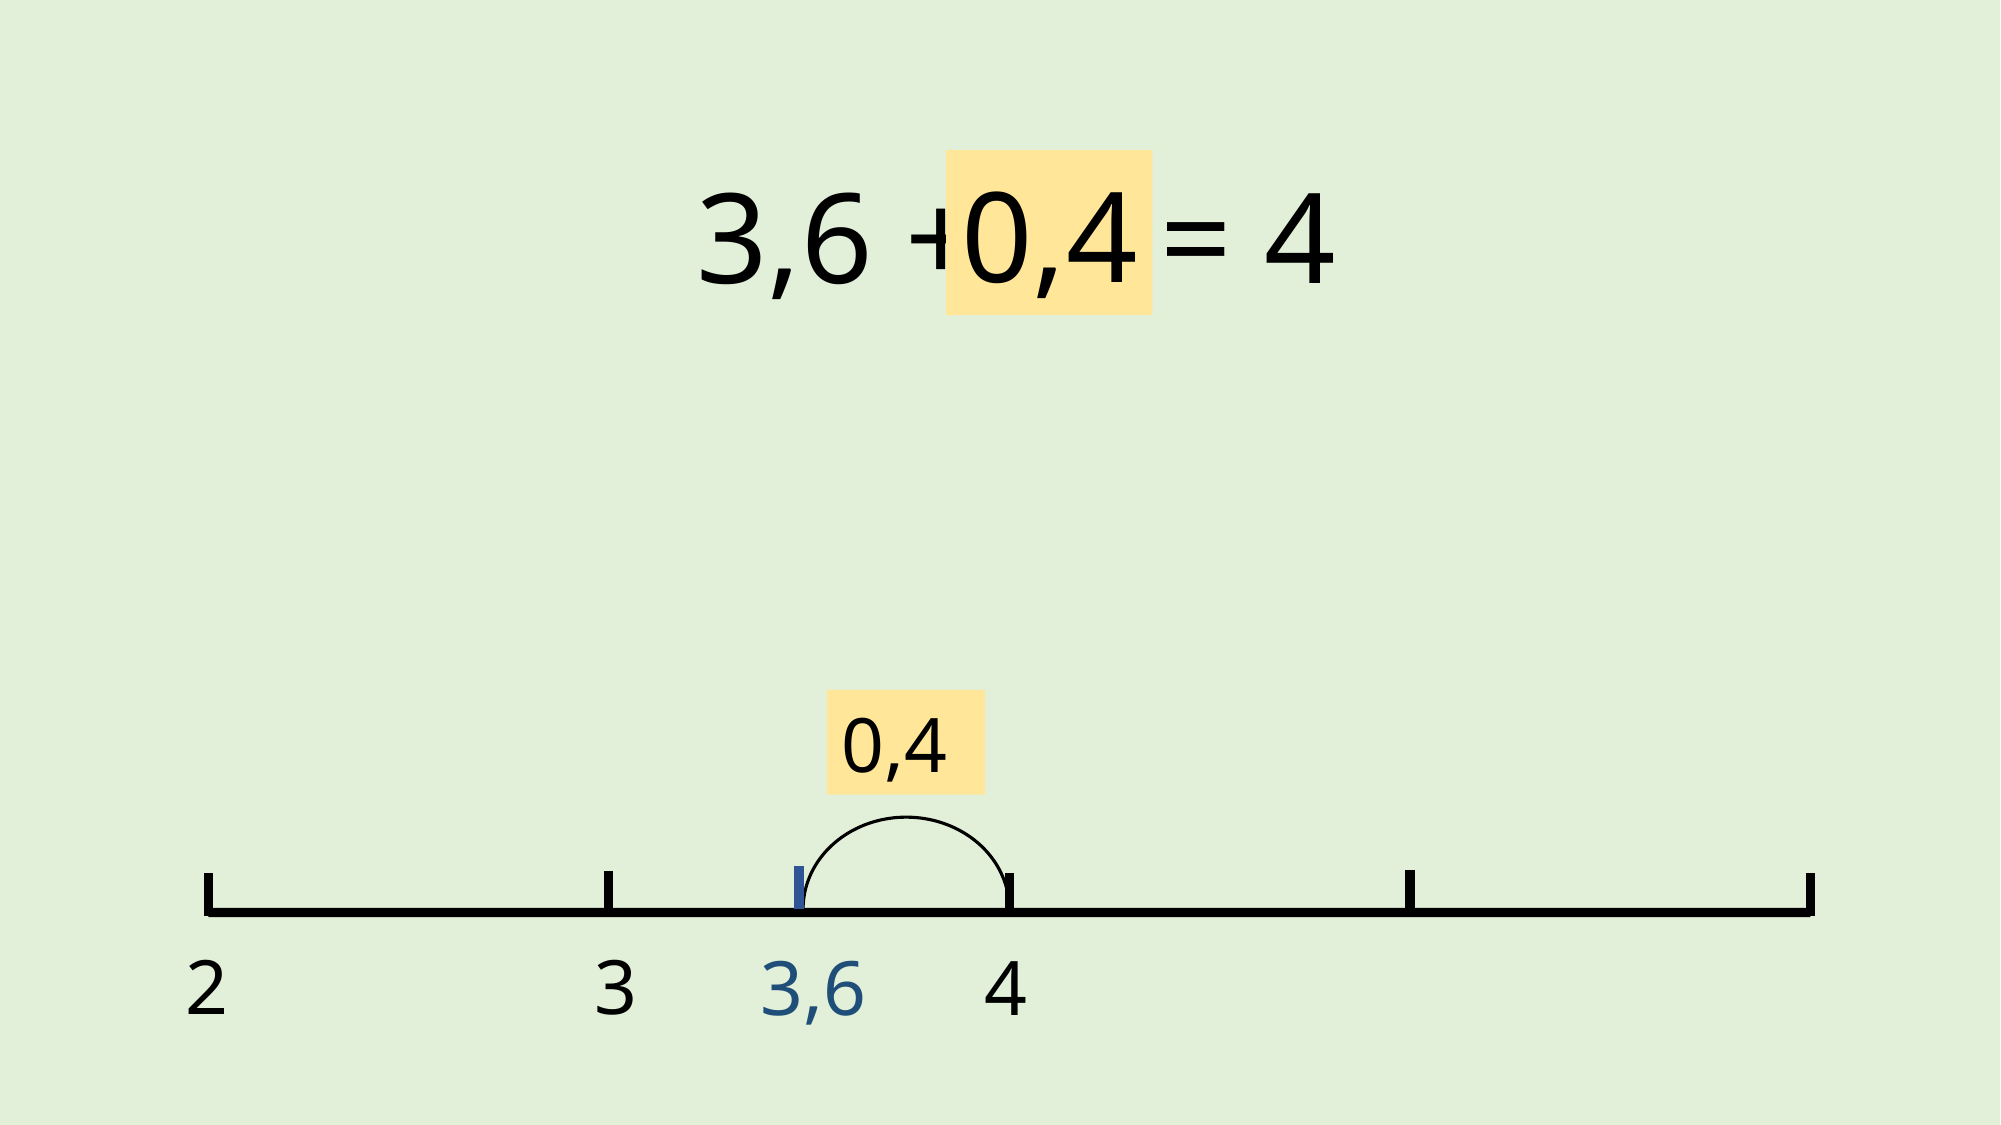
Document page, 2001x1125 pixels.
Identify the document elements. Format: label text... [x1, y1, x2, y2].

text_box 4 [969, 933, 1043, 1038]
text_box 2 [170, 931, 244, 1037]
text_box 3,6 [745, 933, 882, 1038]
text_box 0,4 [946, 150, 1153, 316]
text_box 0,4 [827, 689, 986, 795]
text_box 3 [579, 931, 653, 1037]
text_box 3,6 + ? = 4 [681, 151, 1352, 317]
